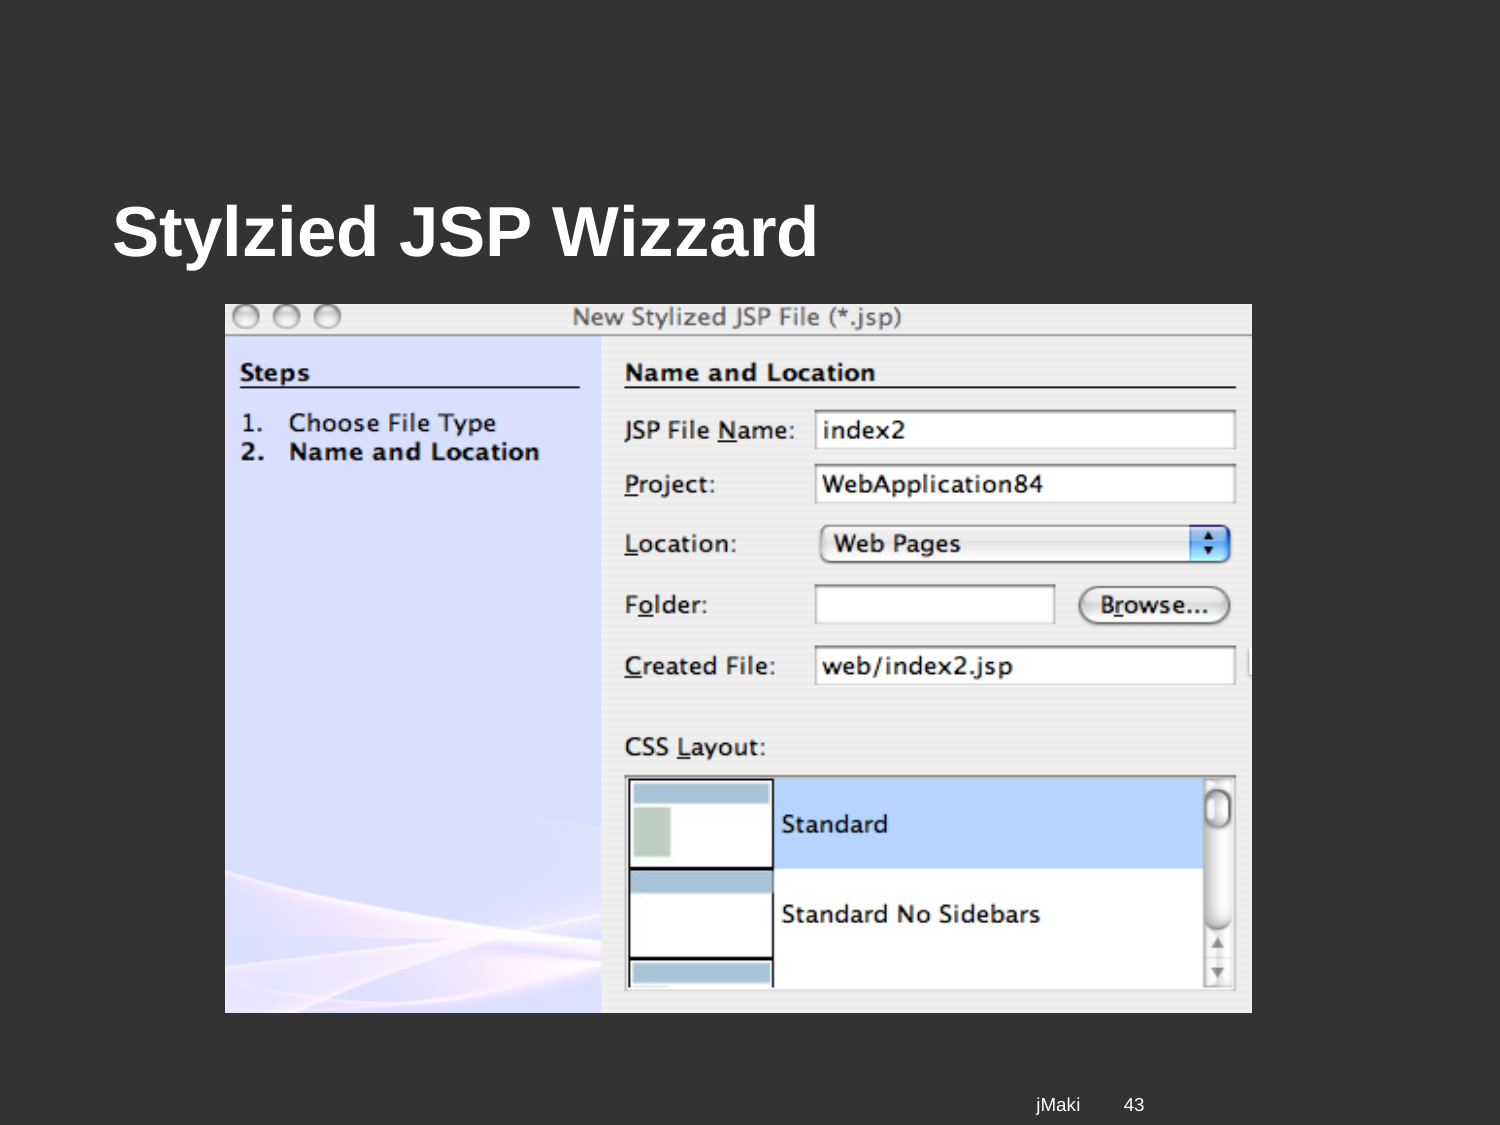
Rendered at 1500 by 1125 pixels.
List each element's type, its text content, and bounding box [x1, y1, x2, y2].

picture [225, 304, 1252, 1013]
title Stylzied JSP Wizzard [112, 119, 1417, 271]
